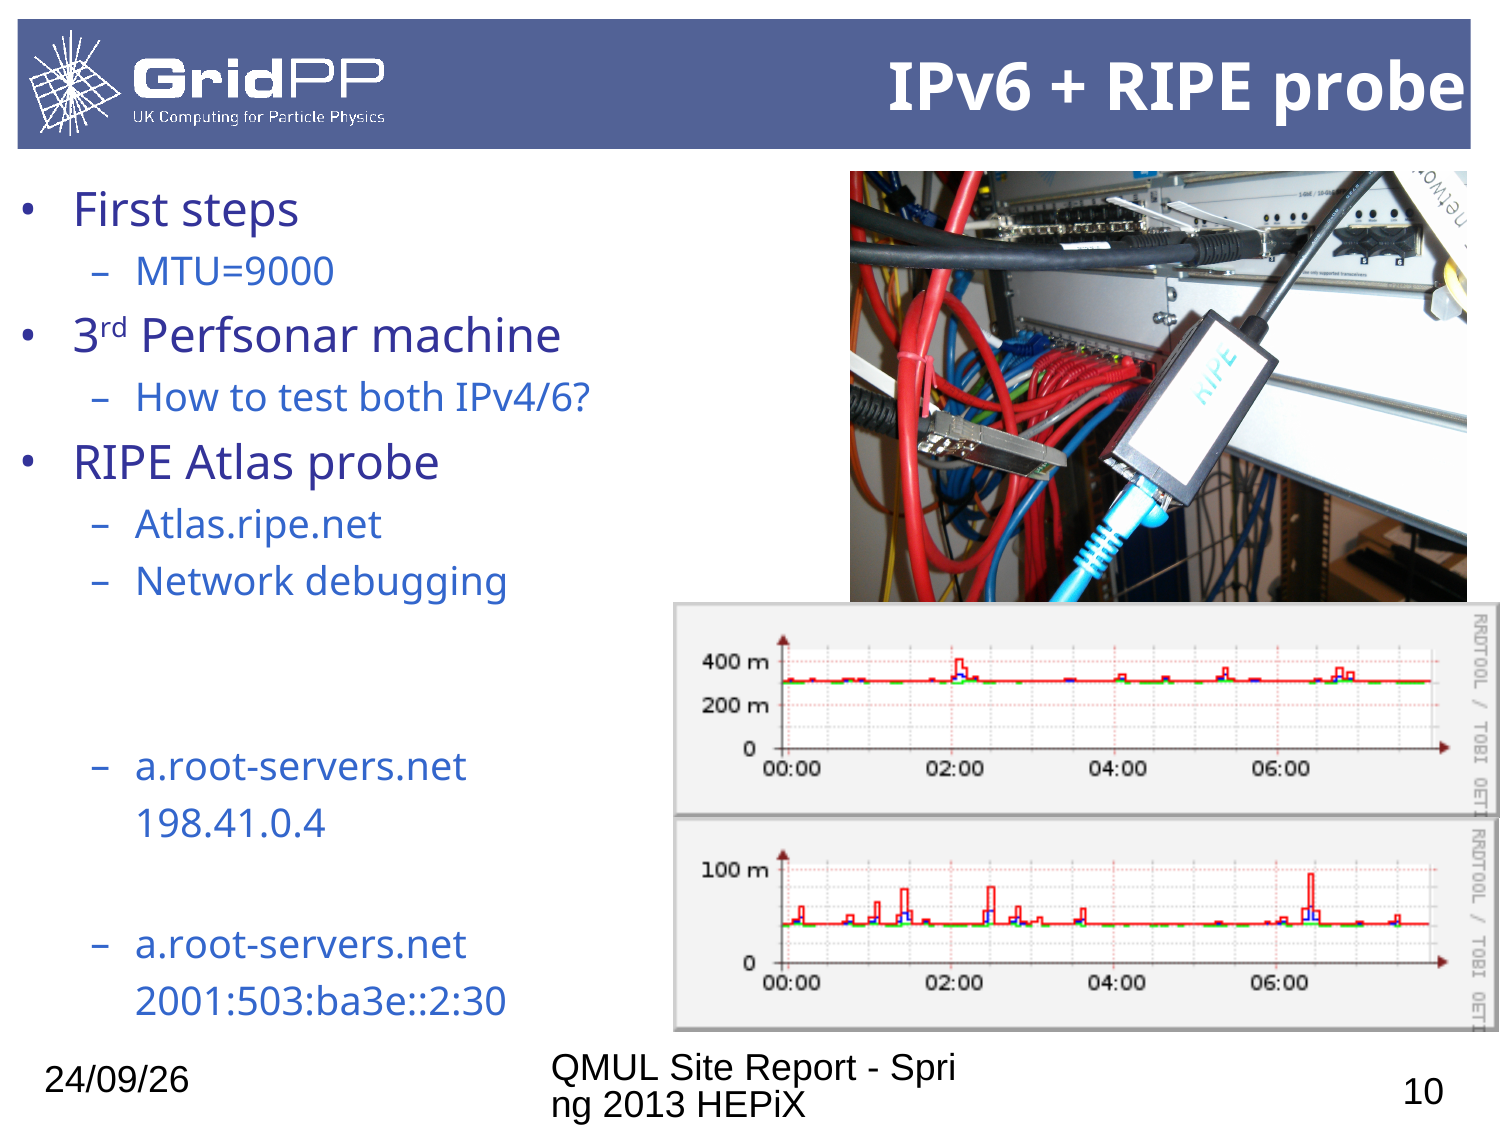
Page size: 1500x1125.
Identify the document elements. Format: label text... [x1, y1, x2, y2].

list First steps MTU=9000 3rd Perfsonar machine How to test both IPv4/6? RIPE Atlas probe Atlas.ripe.net Network debugging a.root-servers.net 198.41.0.4 a.root-servers.net 2001:503:ba3e::2:30 [4, 171, 1467, 1040]
picture [673, 171, 1500, 1032]
picture [29, 30, 384, 136]
title IPv6 + RIPE probe [513, 0, 1483, 172]
picture [980, 1040, 1418, 1099]
